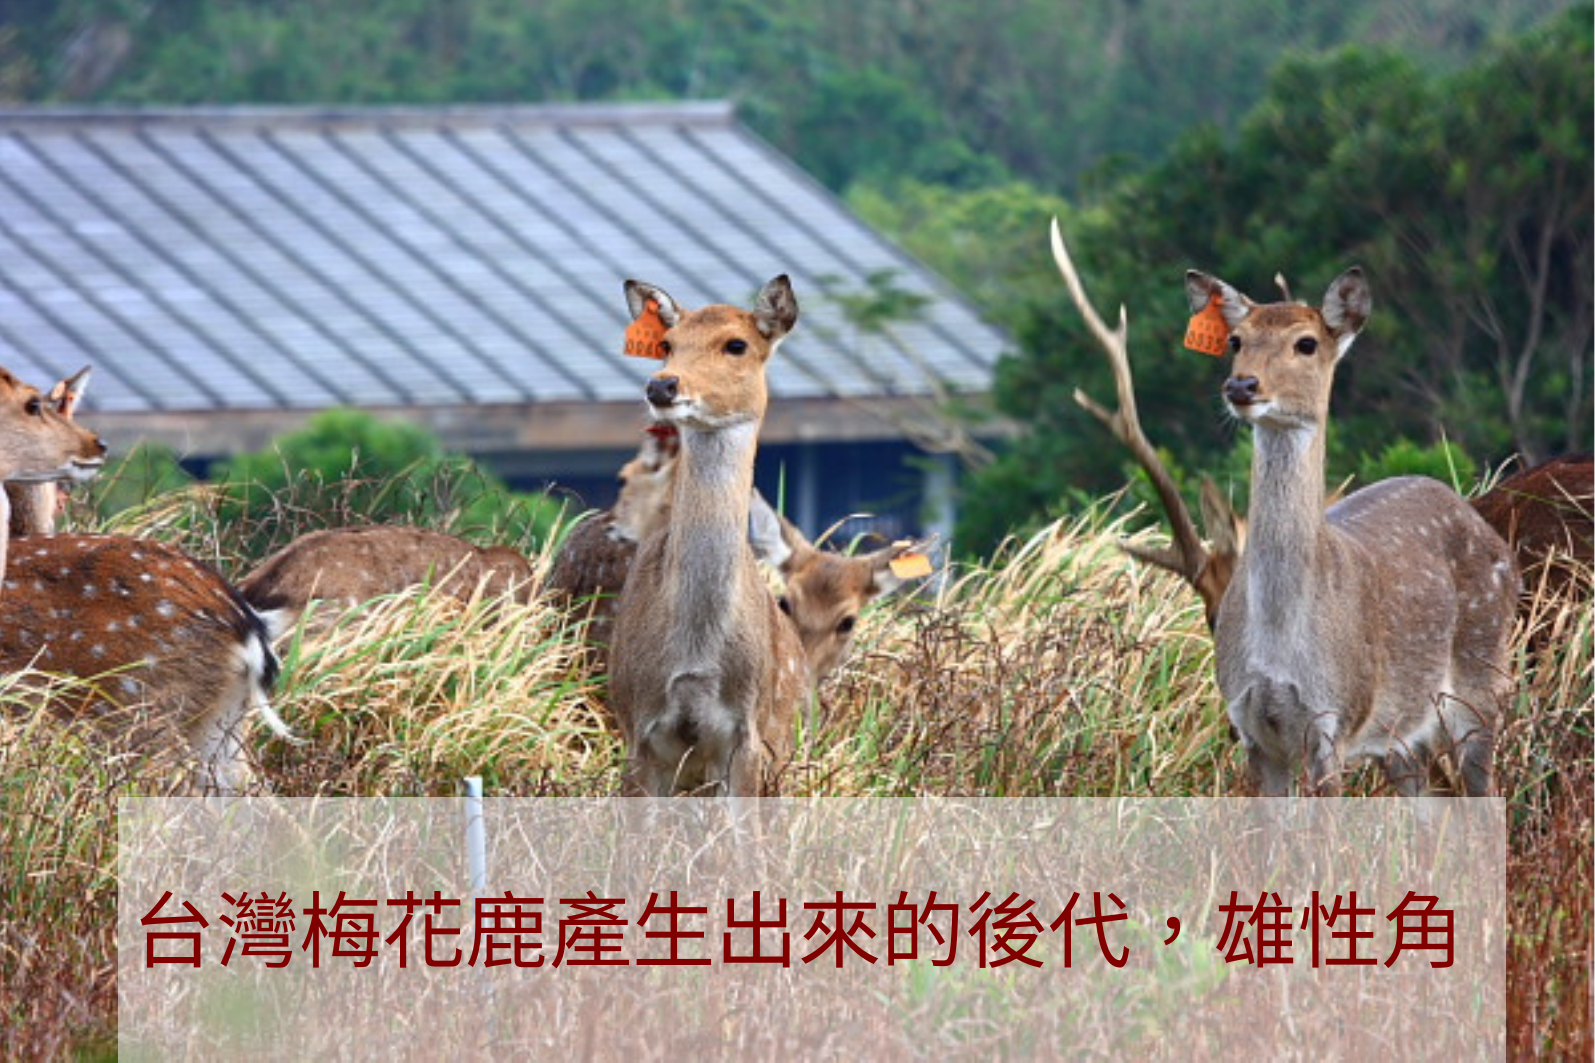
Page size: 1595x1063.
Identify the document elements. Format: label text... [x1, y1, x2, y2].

picture [0, 0, 1595, 1063]
text_box 台灣梅花鹿產生出來的後代，雄性角 ，雌性沒有角。 [118, 797, 1506, 1034]
